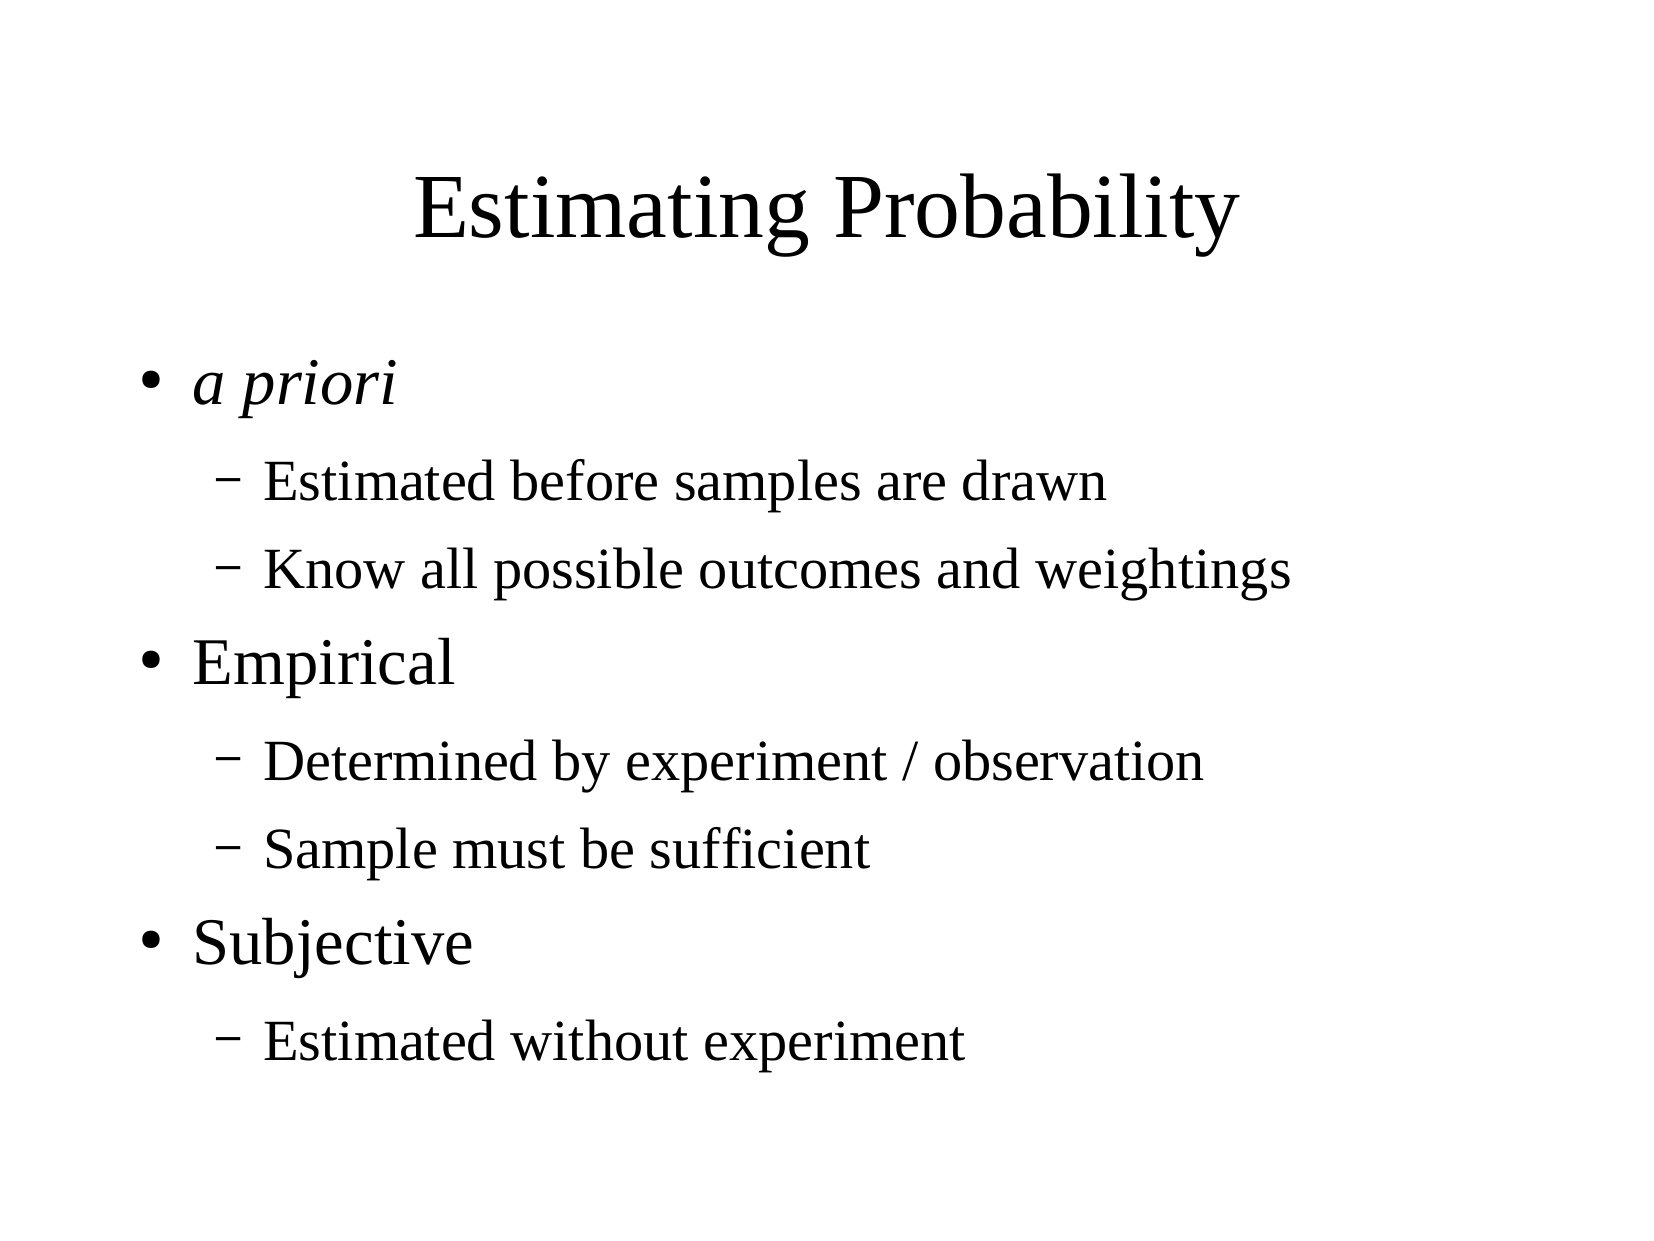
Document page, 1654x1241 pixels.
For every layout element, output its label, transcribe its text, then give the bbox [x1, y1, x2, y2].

list a priori Estimated before samples are drawn Know all possible outcomes and weightings Empirical Determined by experiment / observation Sample must be sufficient Subjective Estimated without experiment [121, 344, 1534, 1127]
title Estimating Probability [121, 102, 1534, 311]
